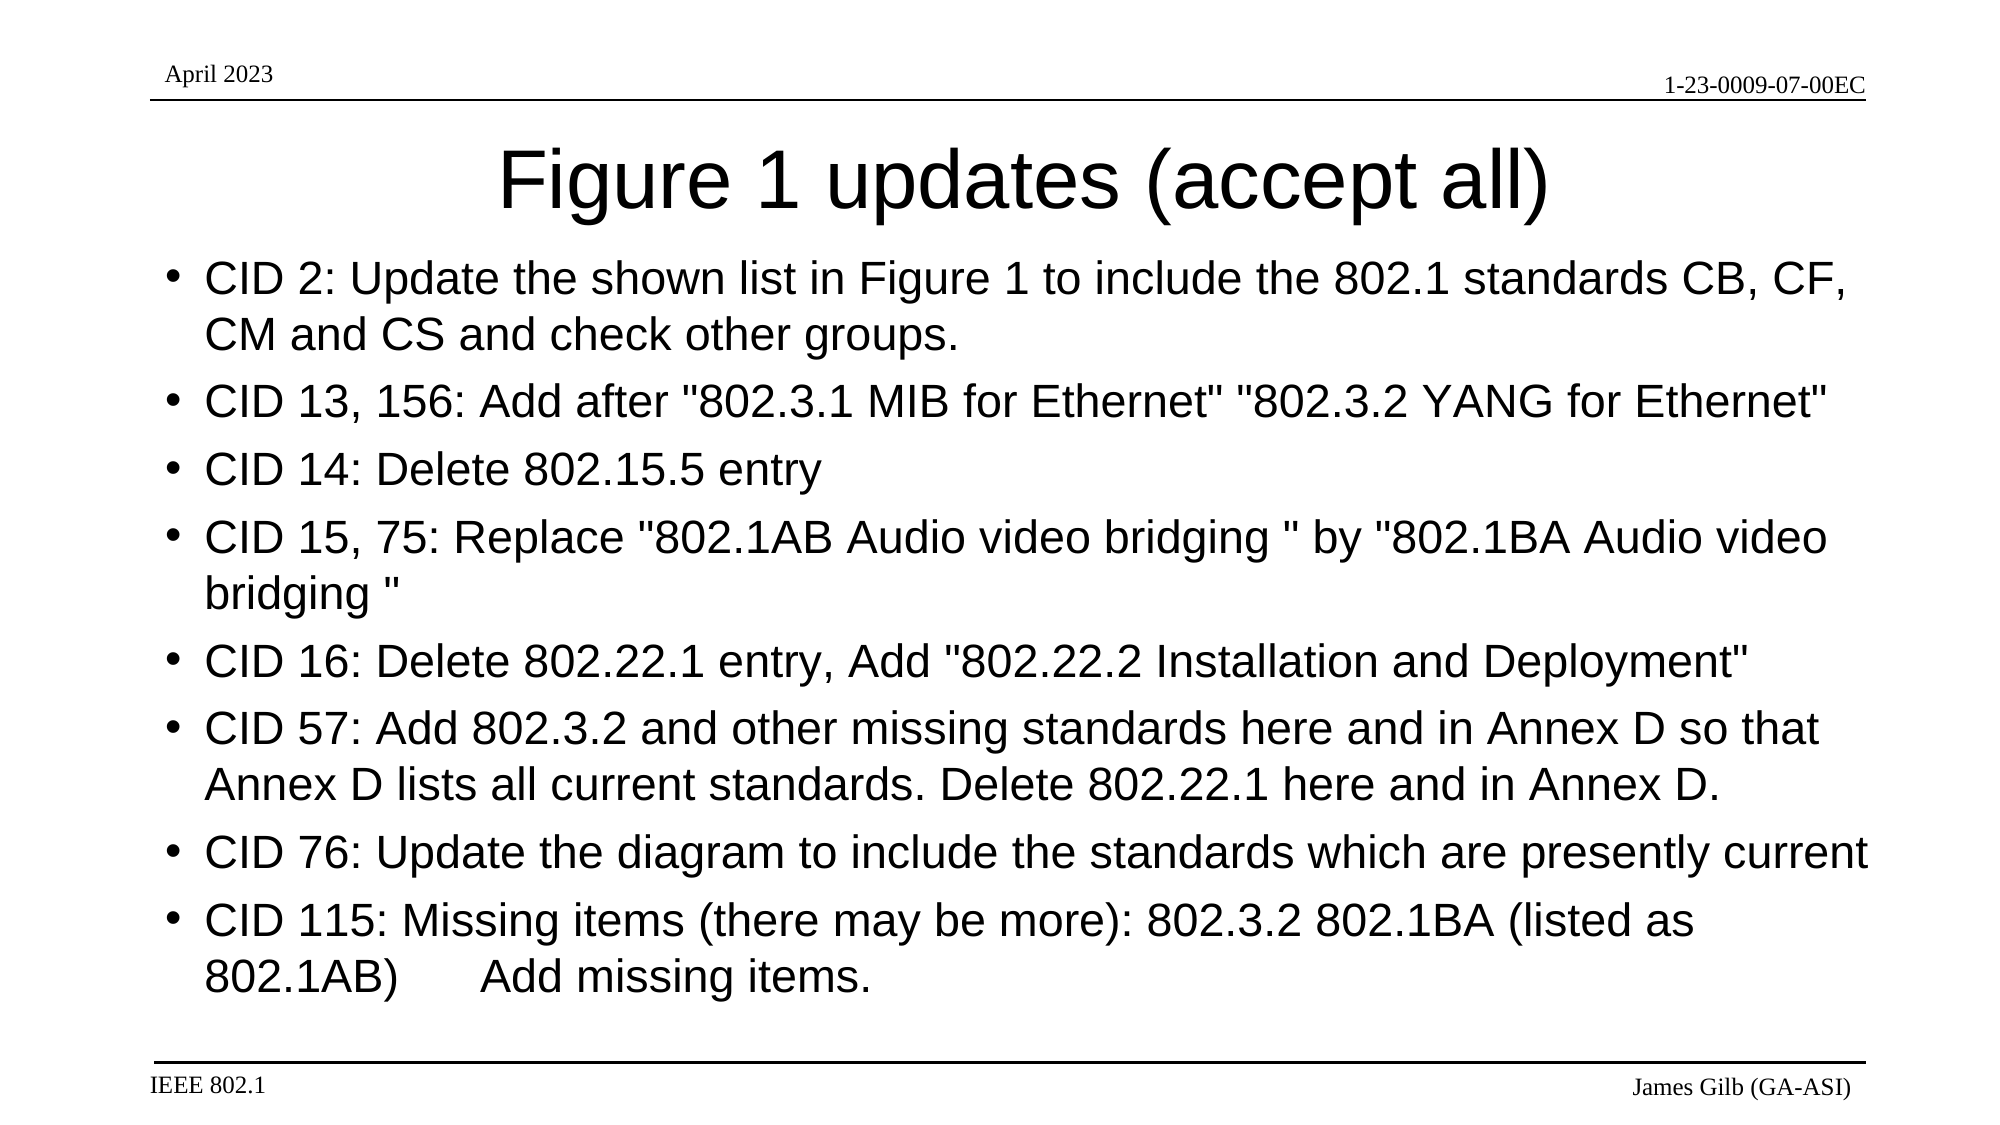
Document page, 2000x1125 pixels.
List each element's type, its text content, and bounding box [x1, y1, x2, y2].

title Figure 1 updates (accept all) [149, 112, 1900, 238]
list CID 2: Update the shown list in Figure 1 to include the 802.1 standards CB, CF, CM and CS and check other groups. CID 13, 156: Add after "802.3.1 MIB for Ethernet" "802.3.2 YANG for Ethernet" CID 14: Delete 802.15.5 entry CID 15, 75: Replace "802.1AB Audio video bridging " by "802.1BA Audio video bridging " CID 16: Delete 802.22.1 entry, Add "802.22.2 Installation and Deployment" CID 57: Add 802.3.2 and other missing standards here and in Annex D so that Annex D lists all current standards. Delete 802.22.1 here and in Annex D. CID 76: Update the diagram to include the standards which are presently current CID 115: Missing items (there may be more): 802.3.2 802.1BA (listed as 802.1AB) Add missing items. [149, 239, 1900, 1051]
